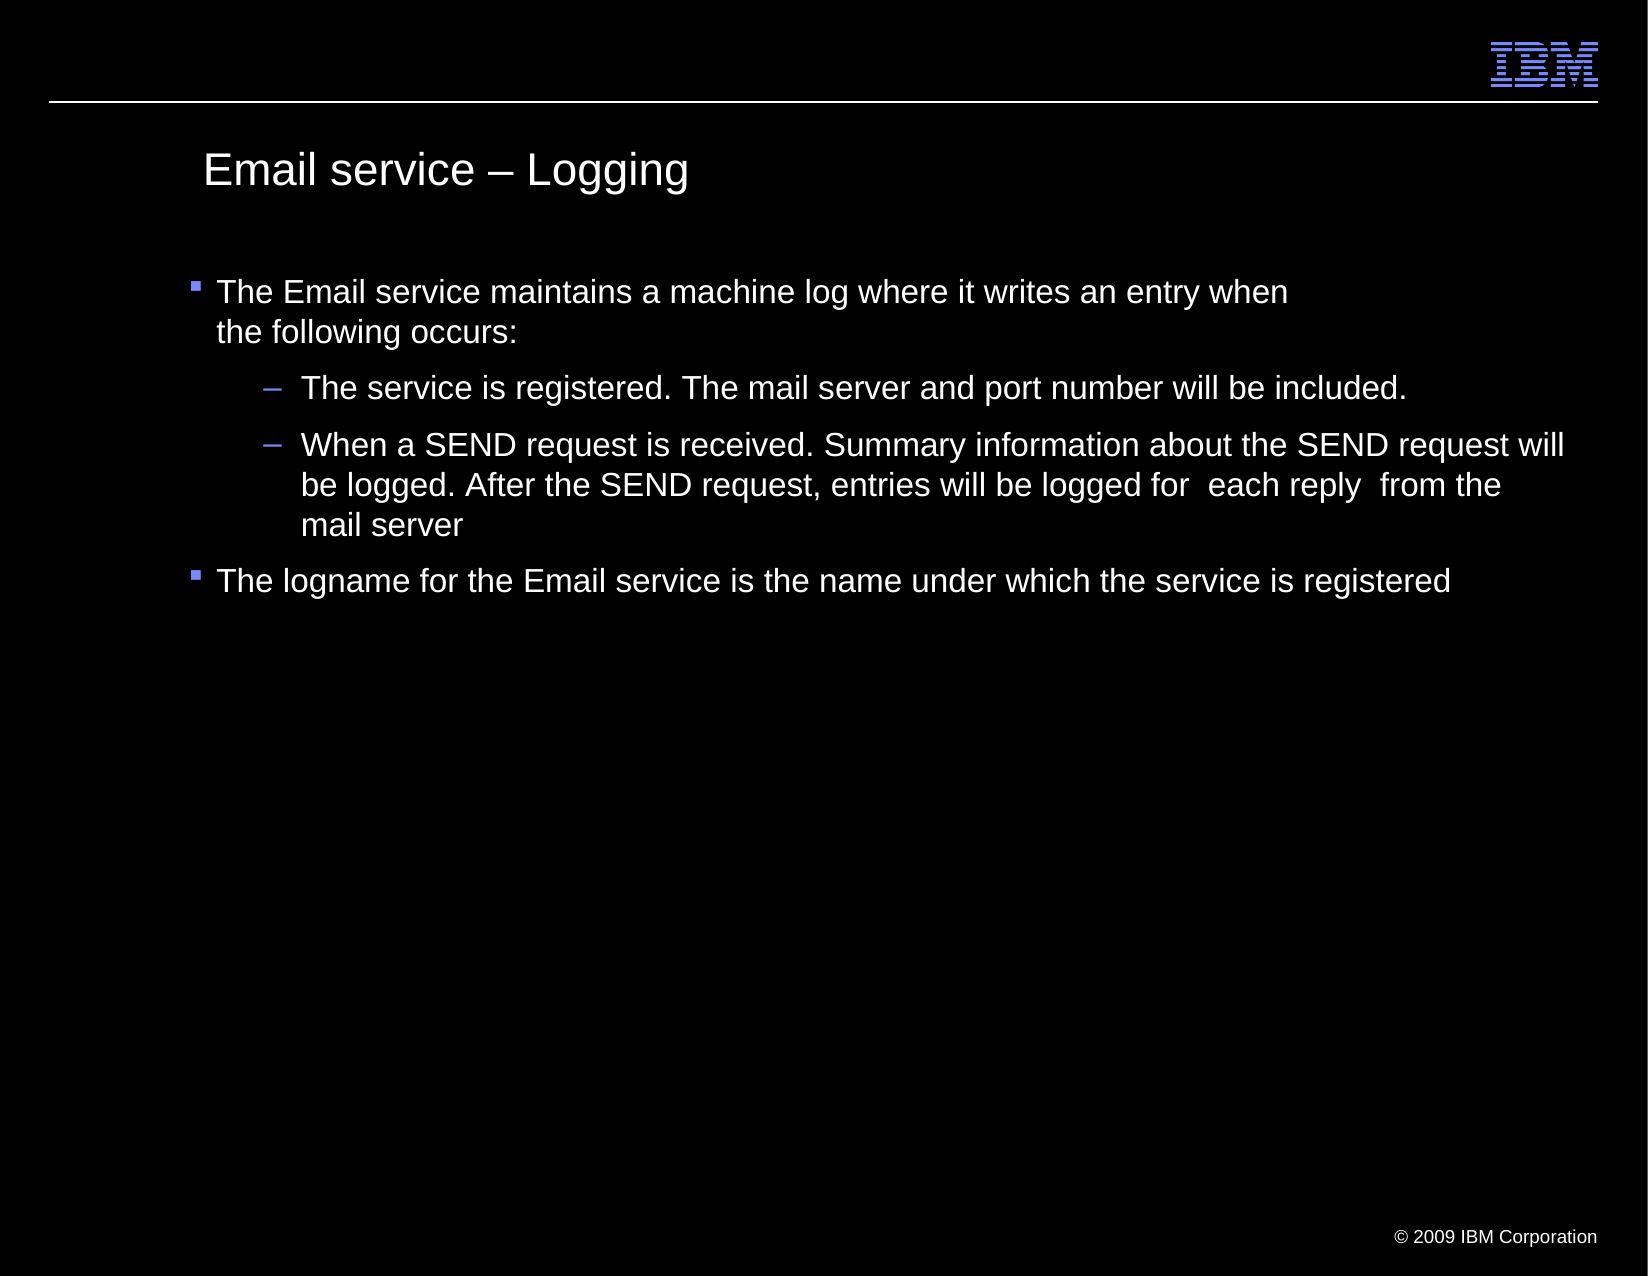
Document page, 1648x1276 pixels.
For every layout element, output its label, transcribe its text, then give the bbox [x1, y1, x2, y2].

text_box The Email service maintains a machine log where it writes an entry when the following occurs: The service is registered. The mail server and port number will be included. When a SEND request is received. Summary information about the SEND request will be logged. After the SEND request, entries will be logged for each reply from the mail server The logname for the Email service is the name under which the service is registered [173, 262, 1587, 654]
title Email service – Logging [186, 137, 1648, 231]
picture [1491, 42, 1598, 87]
